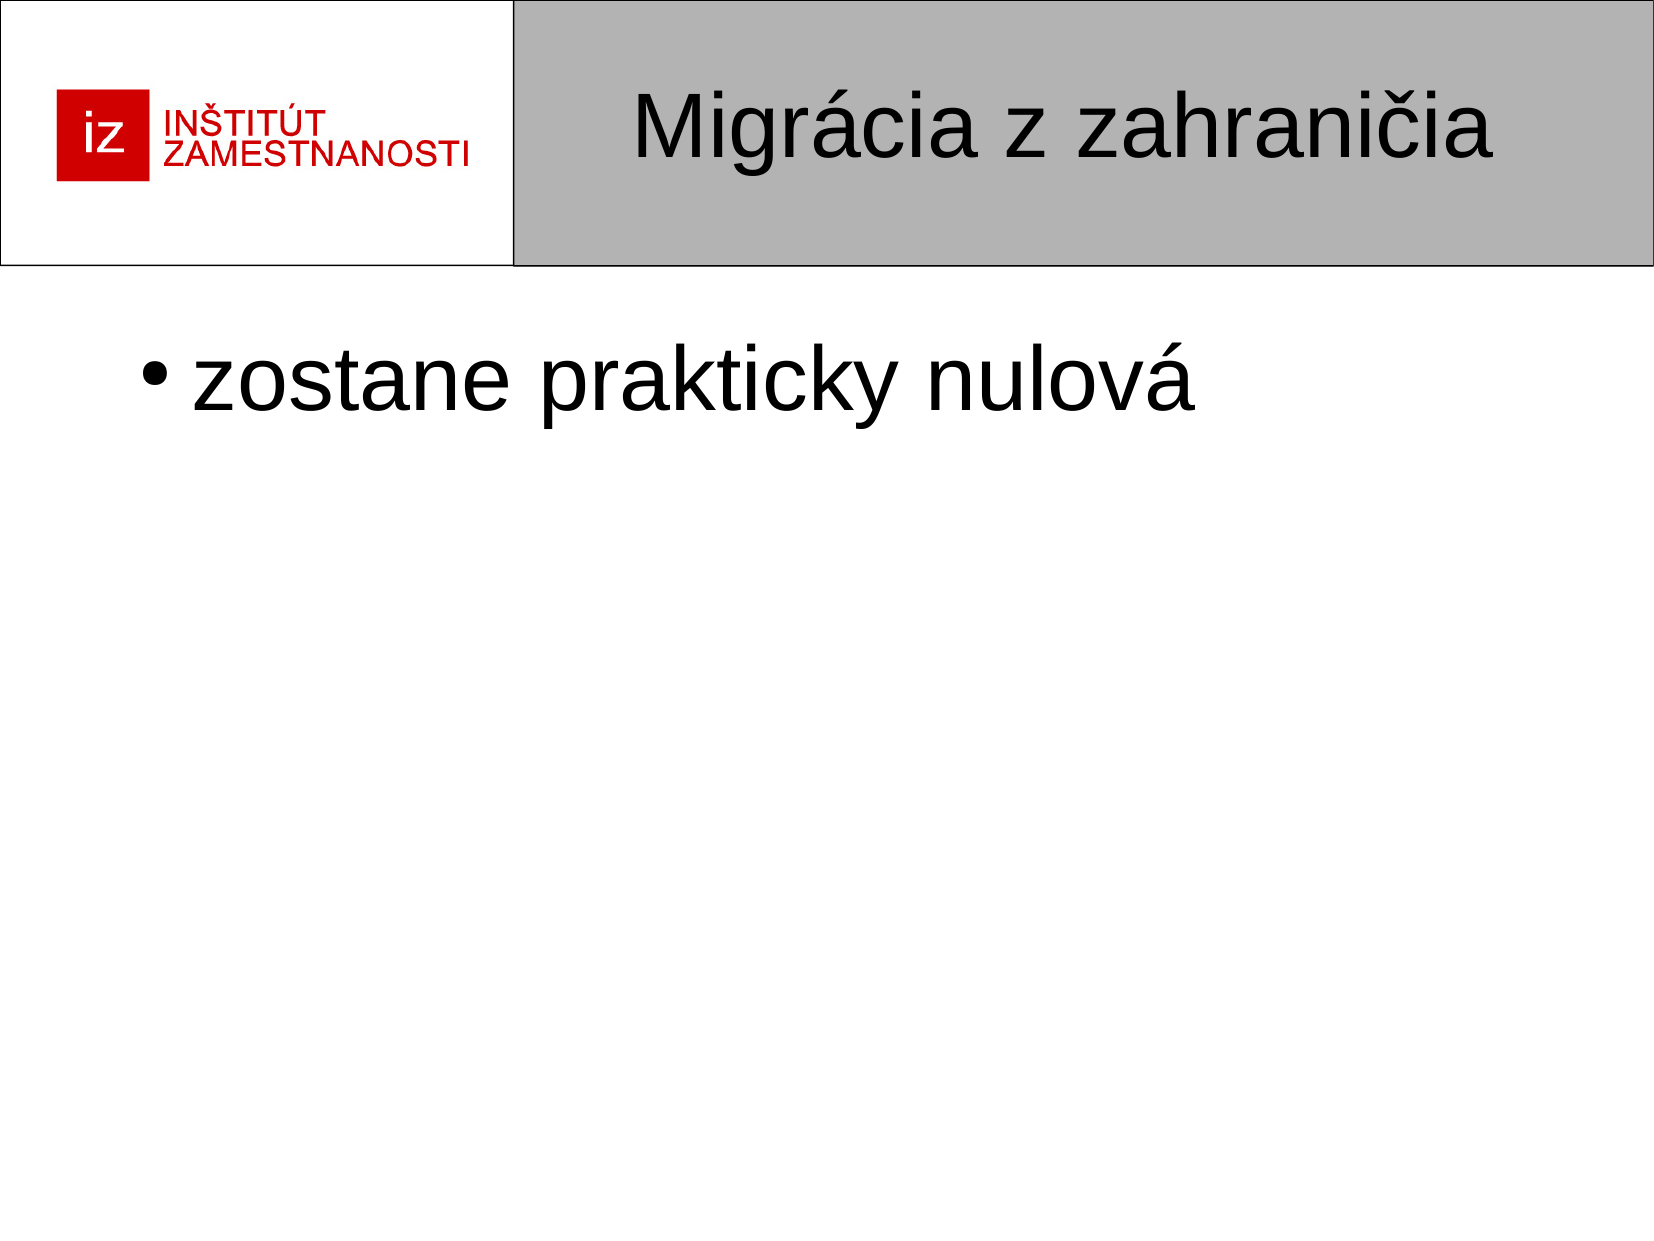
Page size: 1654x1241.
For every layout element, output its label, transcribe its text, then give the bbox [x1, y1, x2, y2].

title Migrácia z zahraničia [561, 29, 1565, 237]
list zostane prakticky nulová [121, 344, 1533, 1126]
picture [5, 8, 512, 257]
